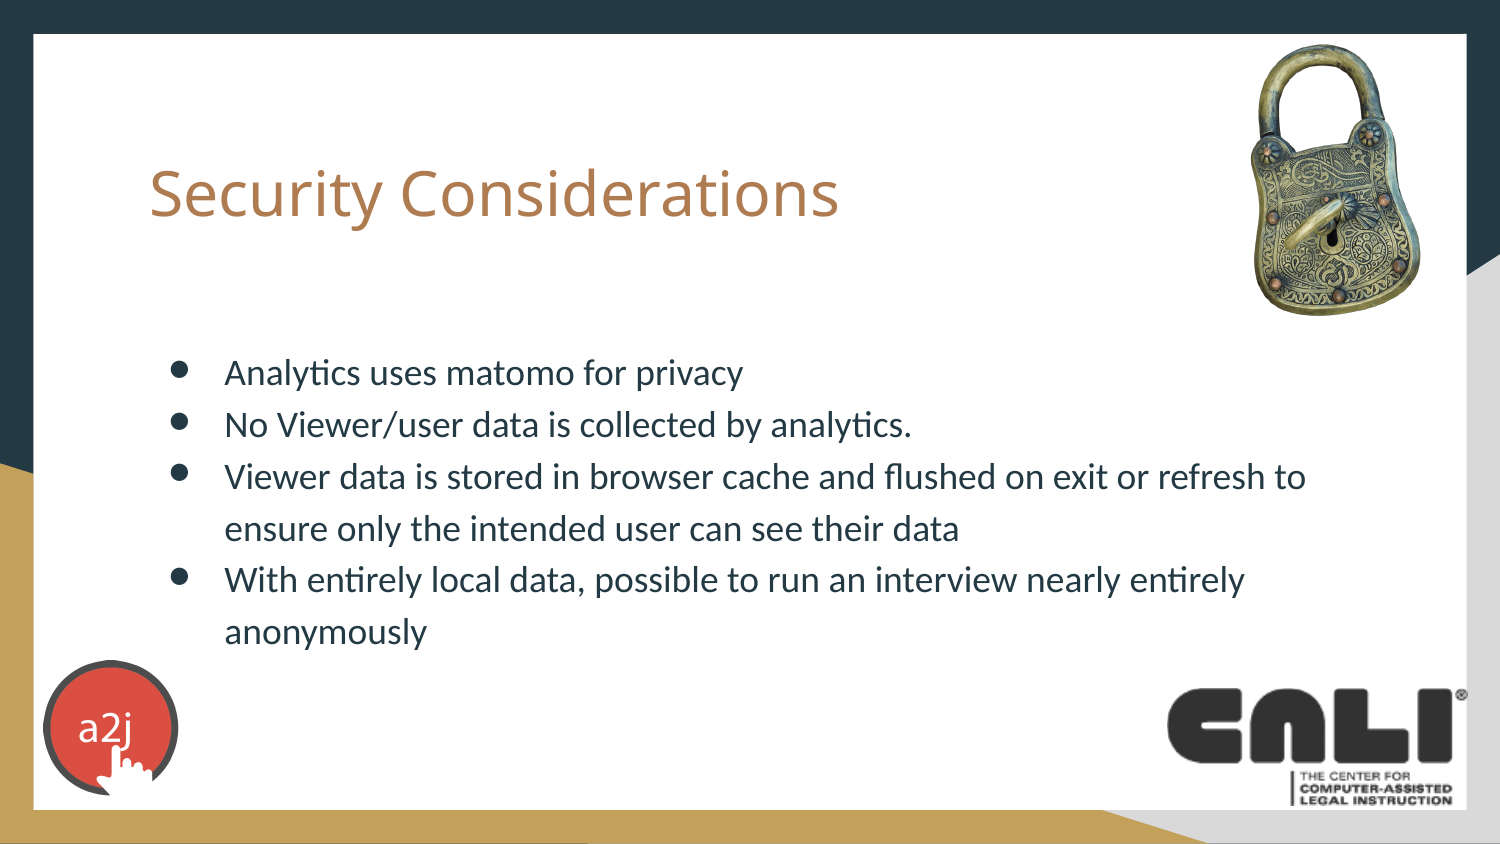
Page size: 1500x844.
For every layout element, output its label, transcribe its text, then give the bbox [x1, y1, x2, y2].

list Analytics uses matomo for privacy No Viewer/user data is collected by analytics. Viewer data is stored in browser cache and flushed on exit or refresh to ensure only the intended user can see their data With entirely local data, possible to run an interview nearly entirely anonymously [134, 326, 1366, 729]
title Security Considerations [134, 138, 1231, 296]
picture [43, 660, 182, 806]
picture [1167, 688, 1468, 806]
picture [1231, 35, 1431, 336]
